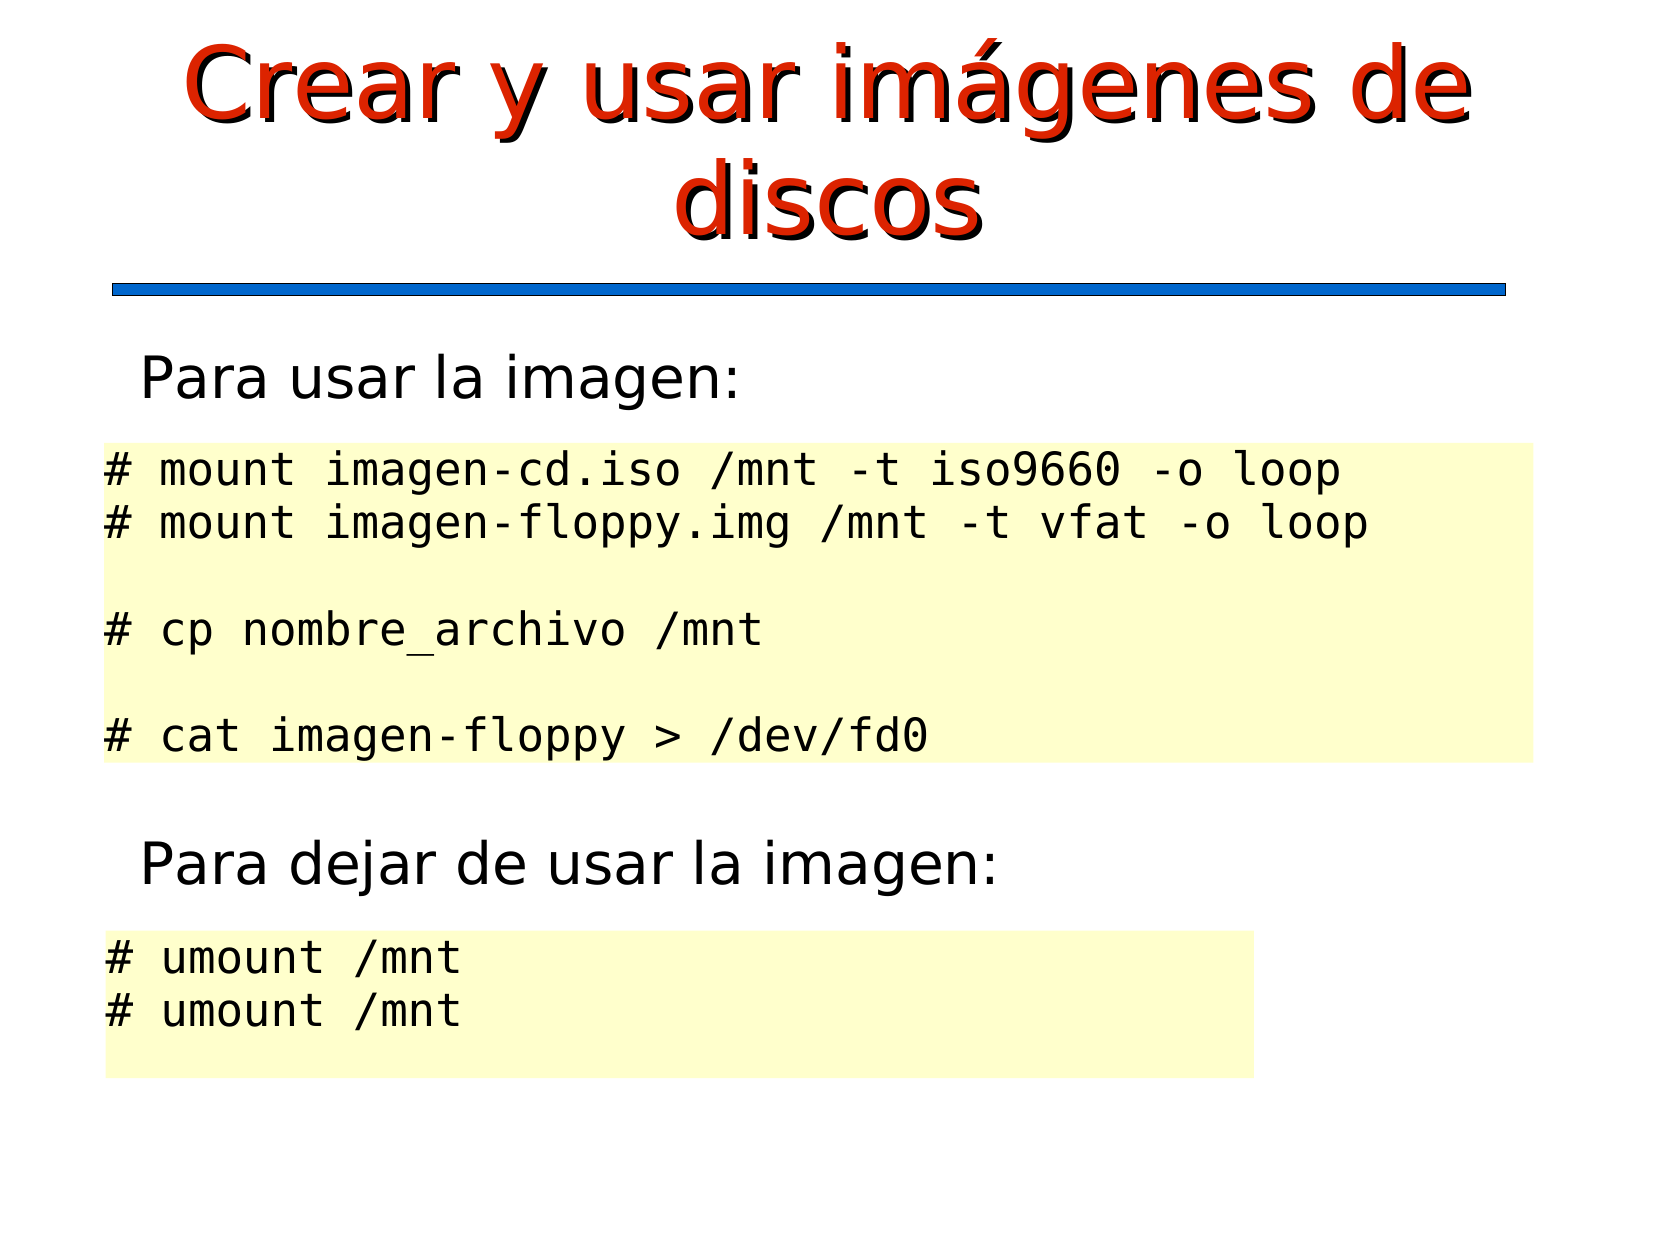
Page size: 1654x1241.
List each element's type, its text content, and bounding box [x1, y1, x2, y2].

title Crear y usar imágenes de discos [121, 25, 1534, 258]
text_box # umount /mnt # umount /mnt [105, 930, 121, 1079]
text_box # mount imagen-cd.iso /mnt -t iso9660 -o loop # mount imagen-floppy.img /mnt -t vfat -o loop # cp nombre_archivo /mnt # cat imagen-floppy > /dev/fd0 [104, 442, 121, 763]
list Para usar la imagen: Para dejar de usar la imagen: [121, 344, 1534, 1127]
